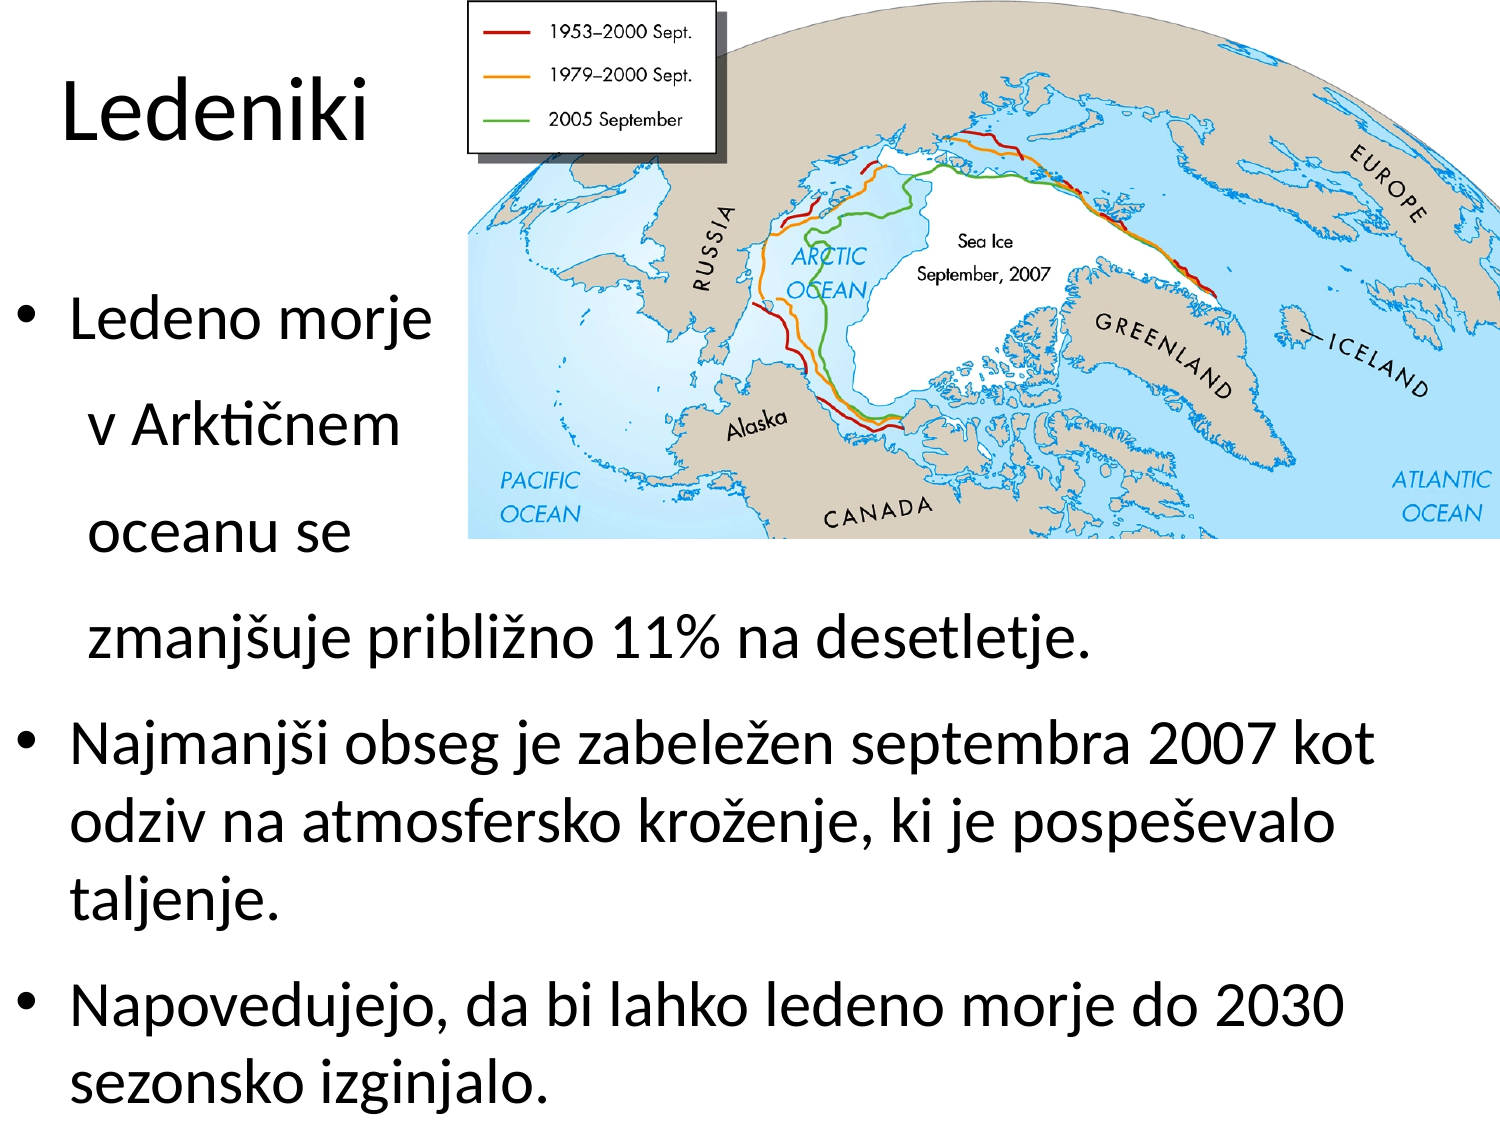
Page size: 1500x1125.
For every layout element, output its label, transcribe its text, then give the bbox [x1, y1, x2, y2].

list Ledeno morje v Arktičnem oceanu se zmanjšuje približno 11% na desetletje. Najmanjši obseg je zabeležen septembra 2007 kot odziv na atmosfersko kroženje, ki je pospeševalo taljenje. Napovedujejo, da bi lahko ledeno morje do 2030 sezonsko izginjalo. [0, 267, 1500, 1125]
title Ledeniki [0, 0, 431, 209]
picture [466, 0, 1500, 539]
